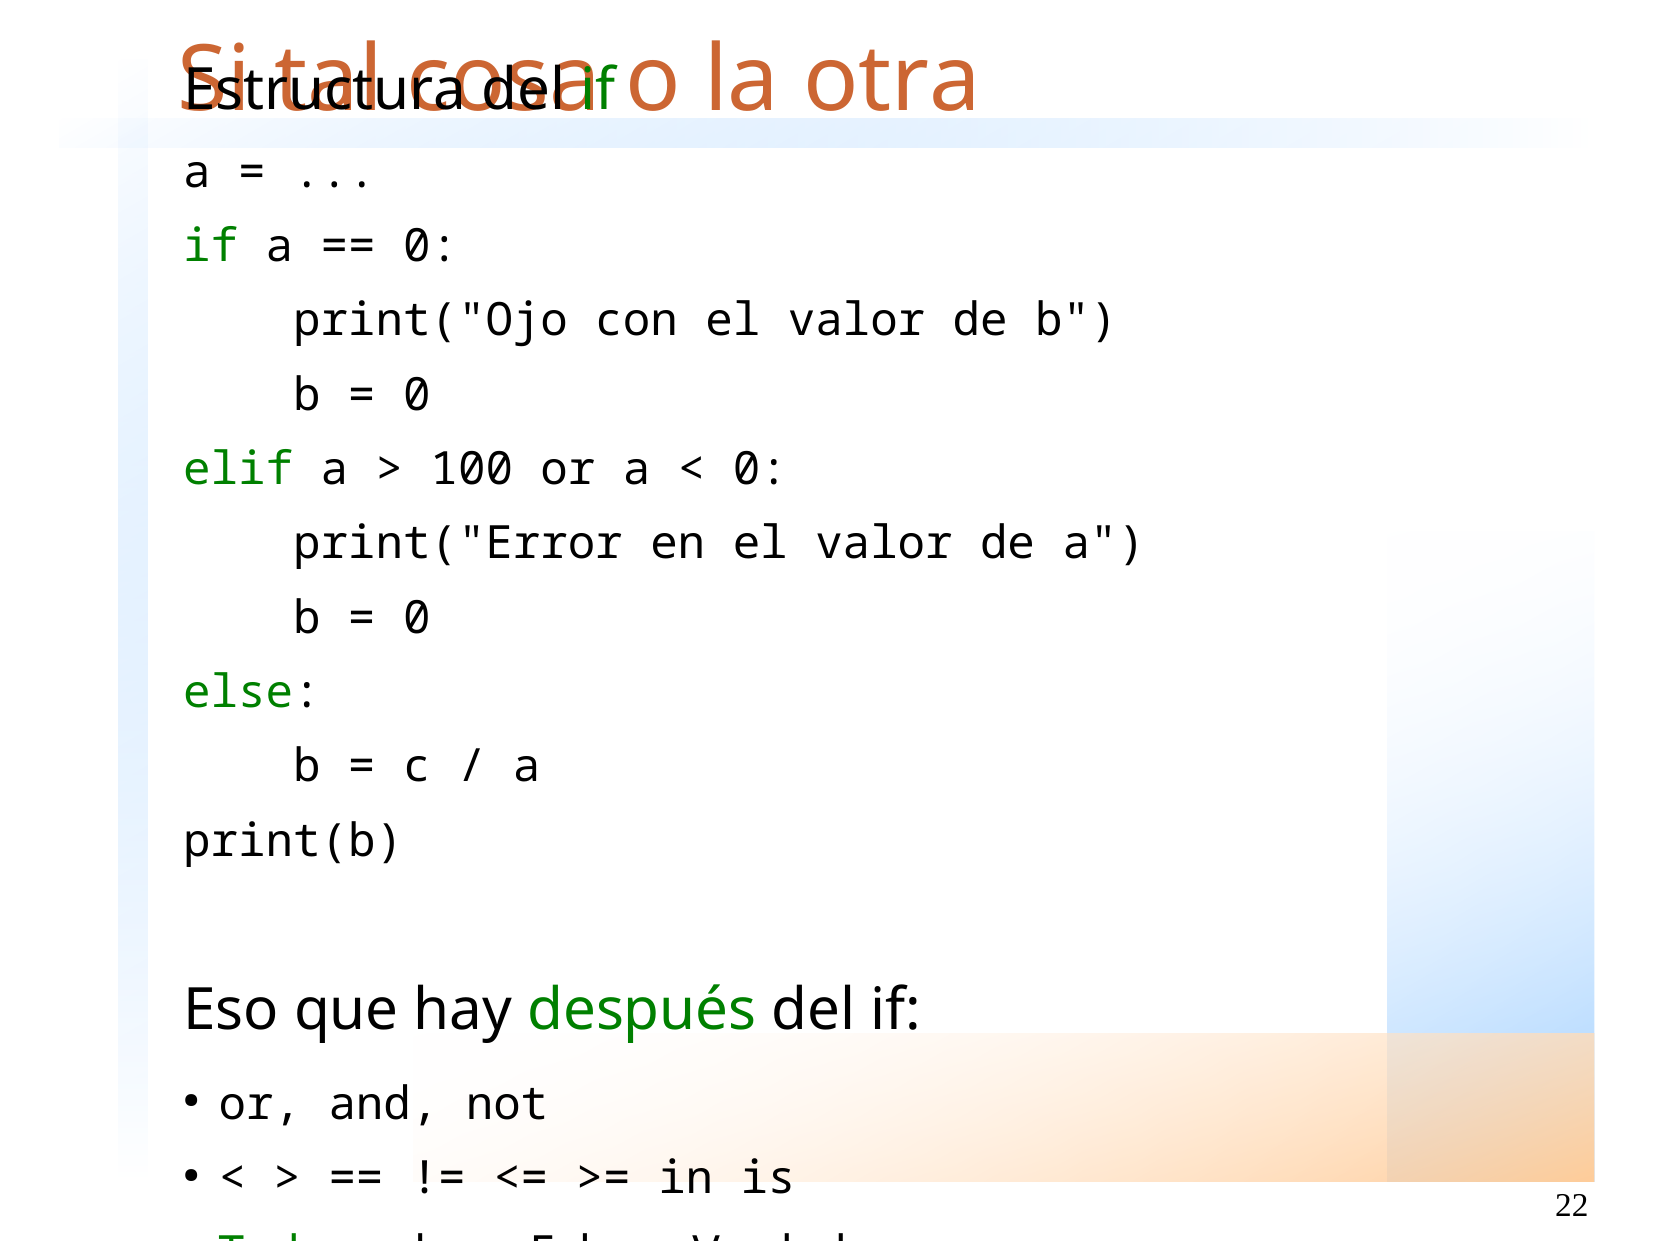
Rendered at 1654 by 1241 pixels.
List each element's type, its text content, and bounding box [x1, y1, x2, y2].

title Si tal cosa o la otra [177, 0, 1595, 147]
text_box Estructura del if a = ... if a == 0: print("Ojo con el valor de b") b = 0 elif a > 100 or a < 0: print("Error en el valor de a") b = 0 else: b = c / a print(b) Eso que hay después del if: or, and, not < > == != <= >= in is Todo evalua a Falso o Verdadero [147, 147, 1595, 1182]
